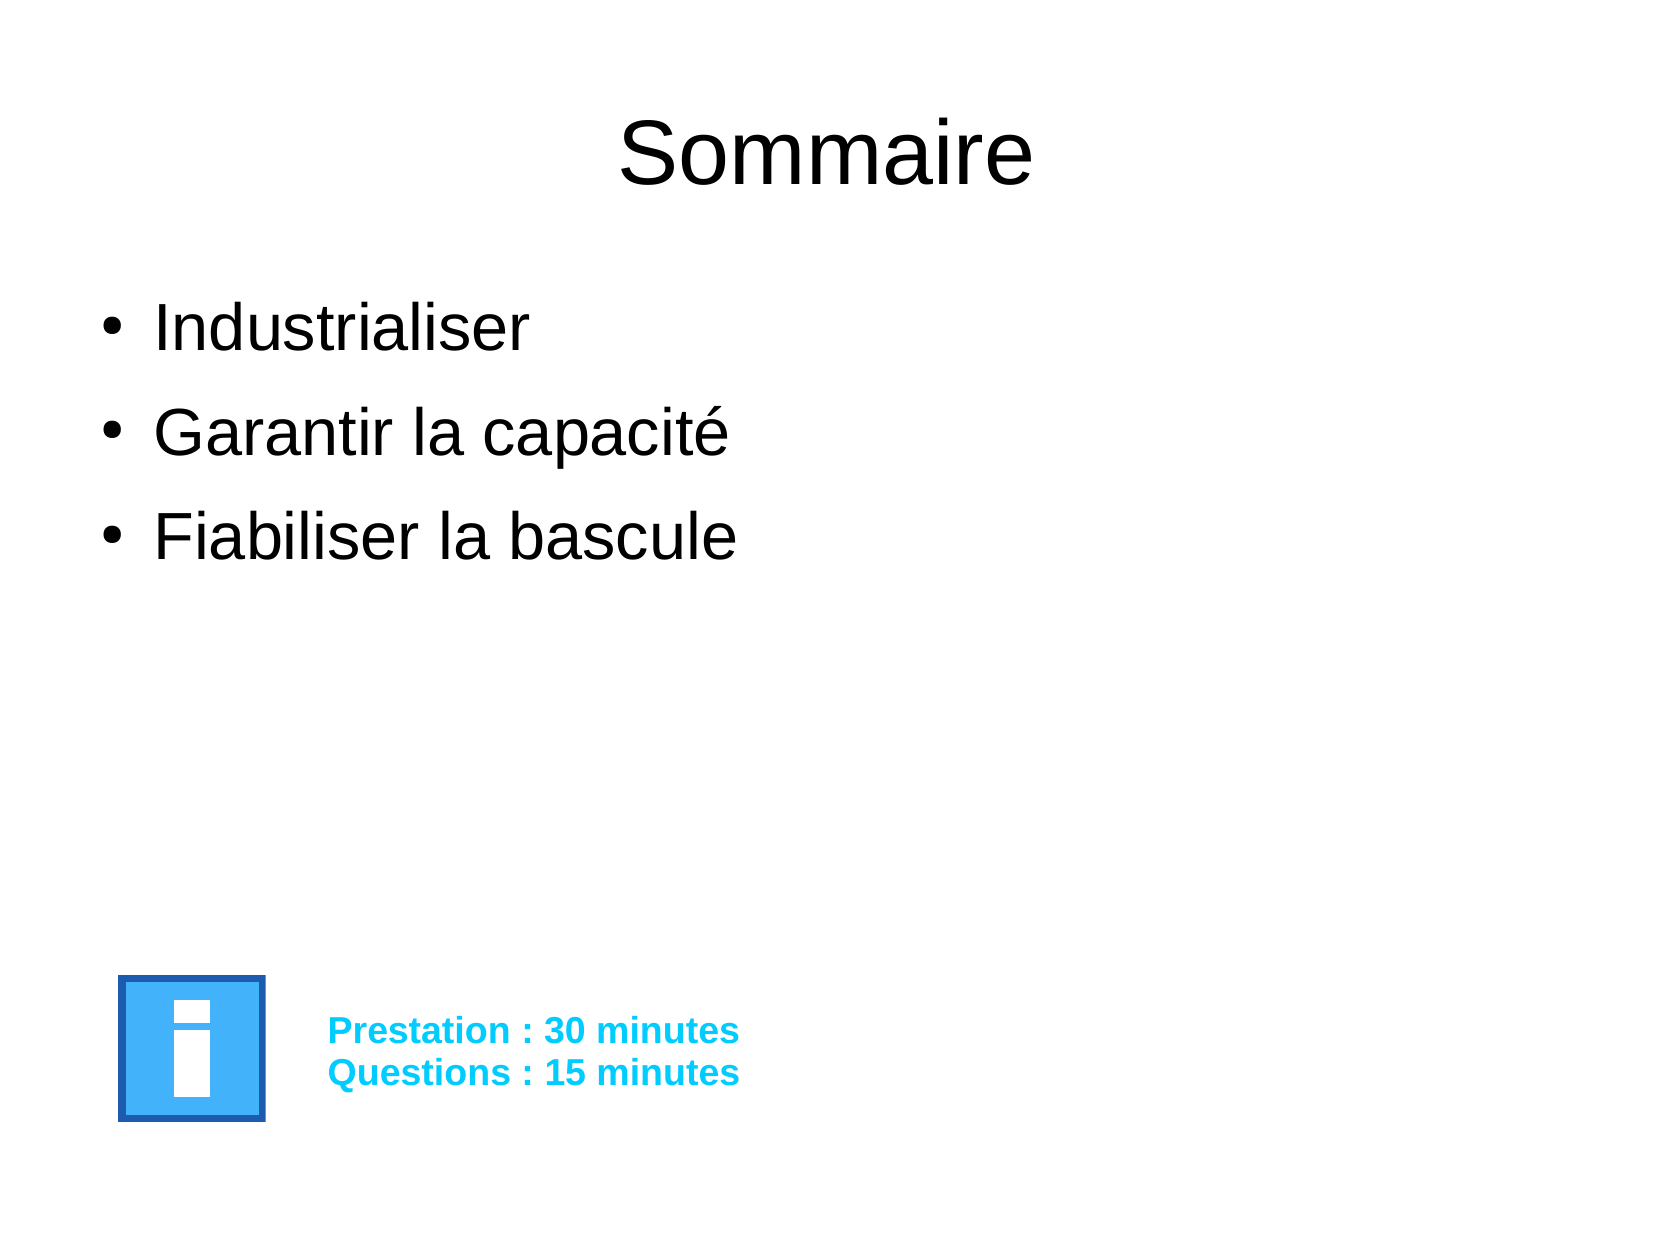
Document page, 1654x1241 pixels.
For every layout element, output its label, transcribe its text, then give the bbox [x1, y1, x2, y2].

text_box Prestation : 30 minutes Questions : 15 minutes [312, 1001, 1642, 1105]
list Industrialiser Garantir la capacité Fiabiliser la bascule [82, 290, 1571, 1010]
picture [118, 974, 266, 1123]
title Sommaire [82, 49, 1571, 257]
